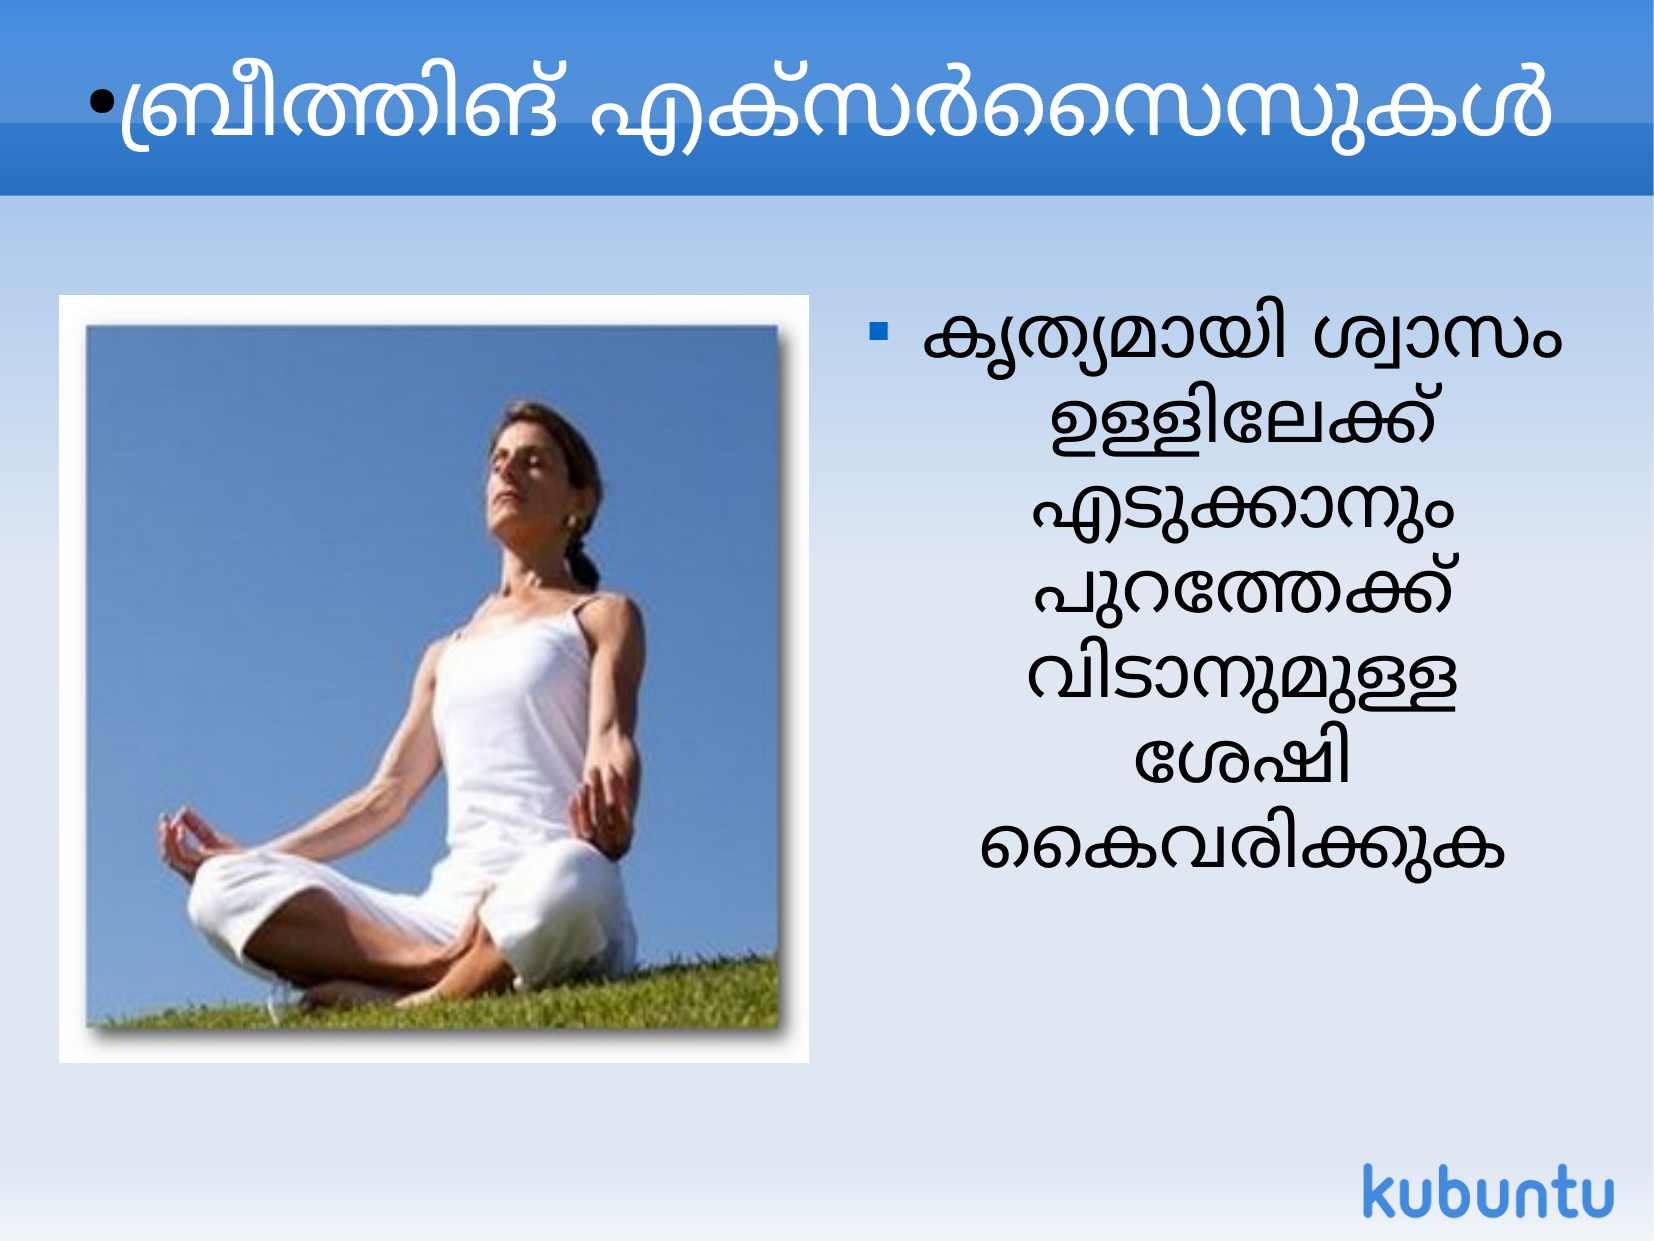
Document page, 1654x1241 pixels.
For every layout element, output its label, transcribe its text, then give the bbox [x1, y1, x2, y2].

picture [0, 0, 1654, 1241]
list കൃത്യമായി ശ്വാസം ഉള്ളിലേക്ക് എടുക്കാനും പുറത്തേക്ക് വിടാനുമുള്ള ശേഷി കൈവരിക്കുക [845, 290, 1572, 1094]
title ബ്രീത്തിങ് എക്സര്‍സൈസുകള്‍ [76, 7, 1565, 200]
